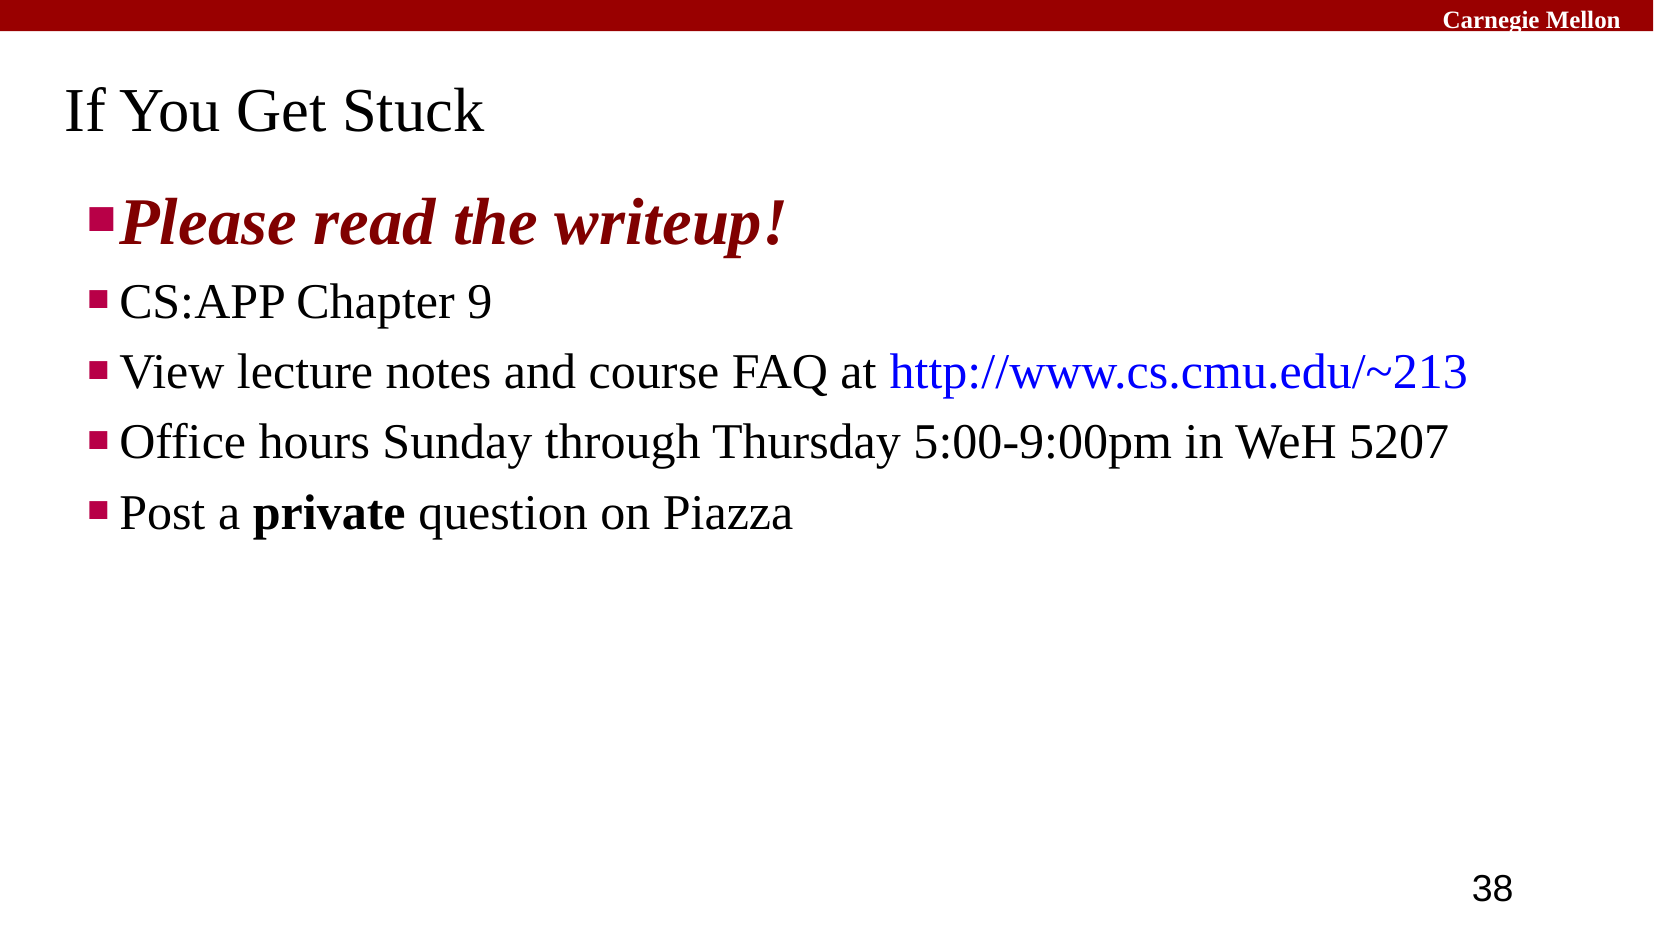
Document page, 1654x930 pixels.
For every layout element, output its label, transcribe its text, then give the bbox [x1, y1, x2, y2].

list Please read the writeup! CS:APP Chapter 9 View lecture notes and course FAQ at http://www.cs.cmu.edu/~213 Office hours Sunday through Thursday 5:00-9:00pm in WeH 5207 Post a private question on Piazza [71, 184, 1576, 859]
title If You Get Stuck [64, 58, 1576, 163]
